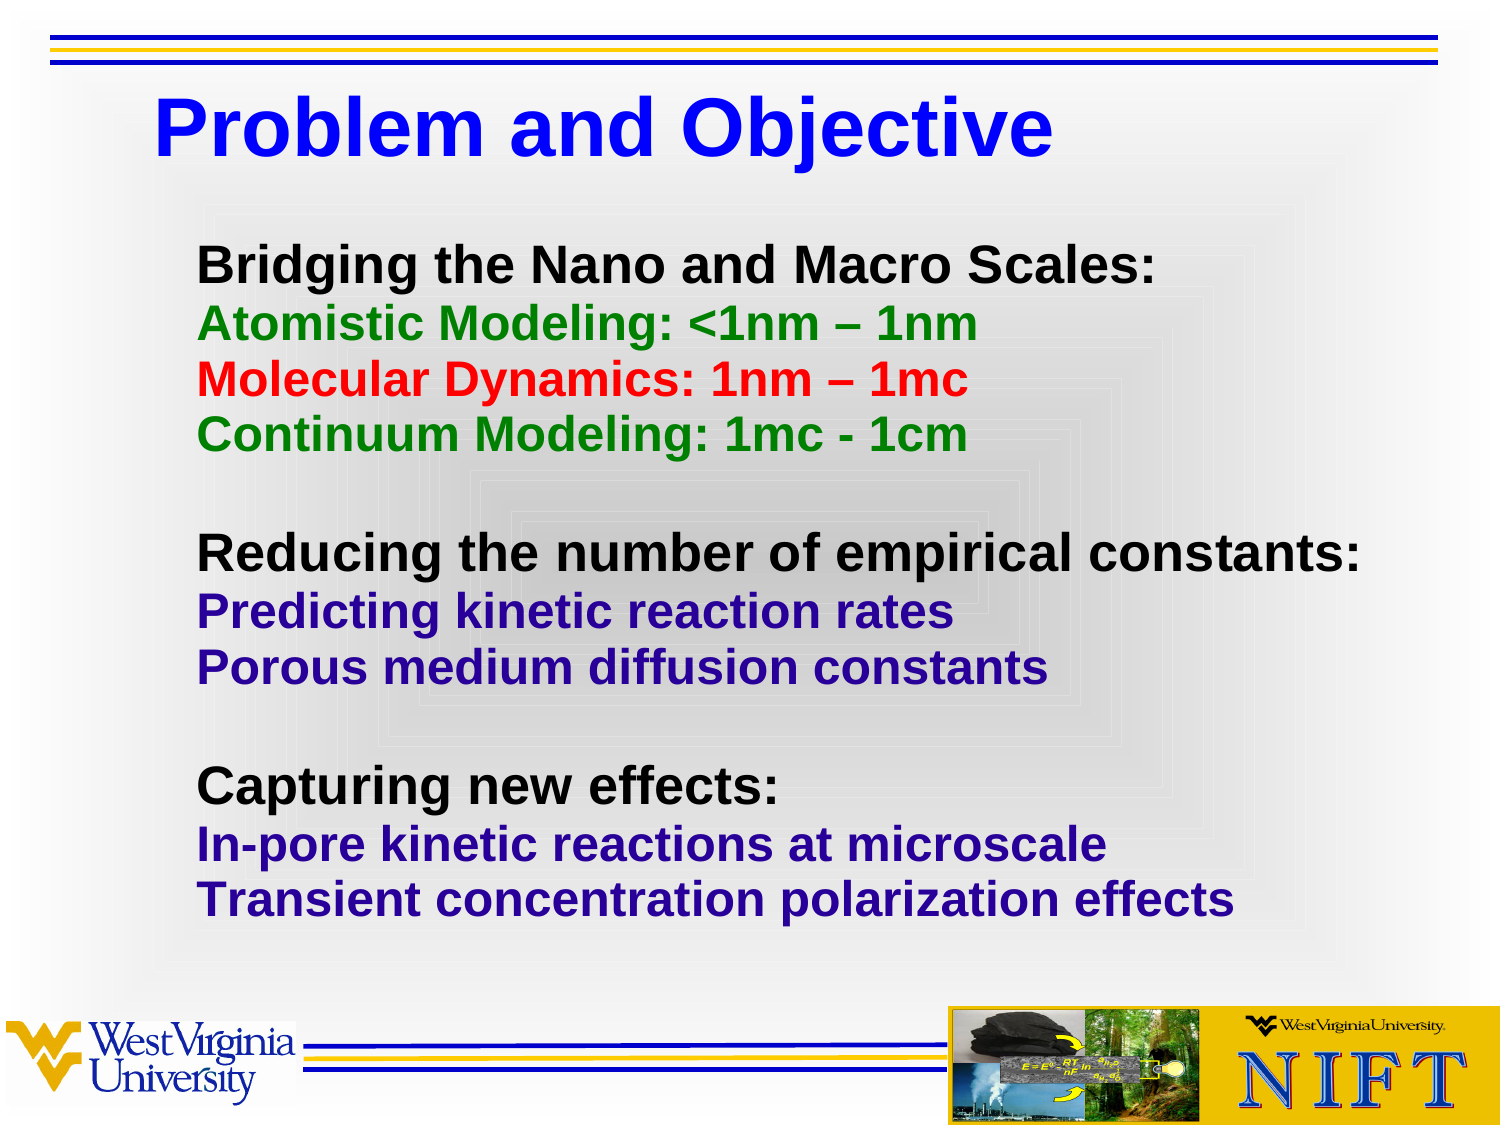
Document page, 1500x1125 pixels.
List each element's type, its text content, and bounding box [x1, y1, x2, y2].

text_box Bridging the Nano and Macro Scales: Atomistic Modeling: <1nm – 1nm Molecular Dynamics: 1nm – 1mc Continuum Modeling: 1mc - 1cm Reducing the number of empirical constants: Predicting kinetic reaction rates Porous medium diffusion constants Capturing new effects: In-pore kinetic reactions at microscale Transient concentration polarization effects [181, 227, 1463, 935]
text_box Problem and Objective [139, 74, 1230, 187]
picture [948, 1006, 1500, 1125]
